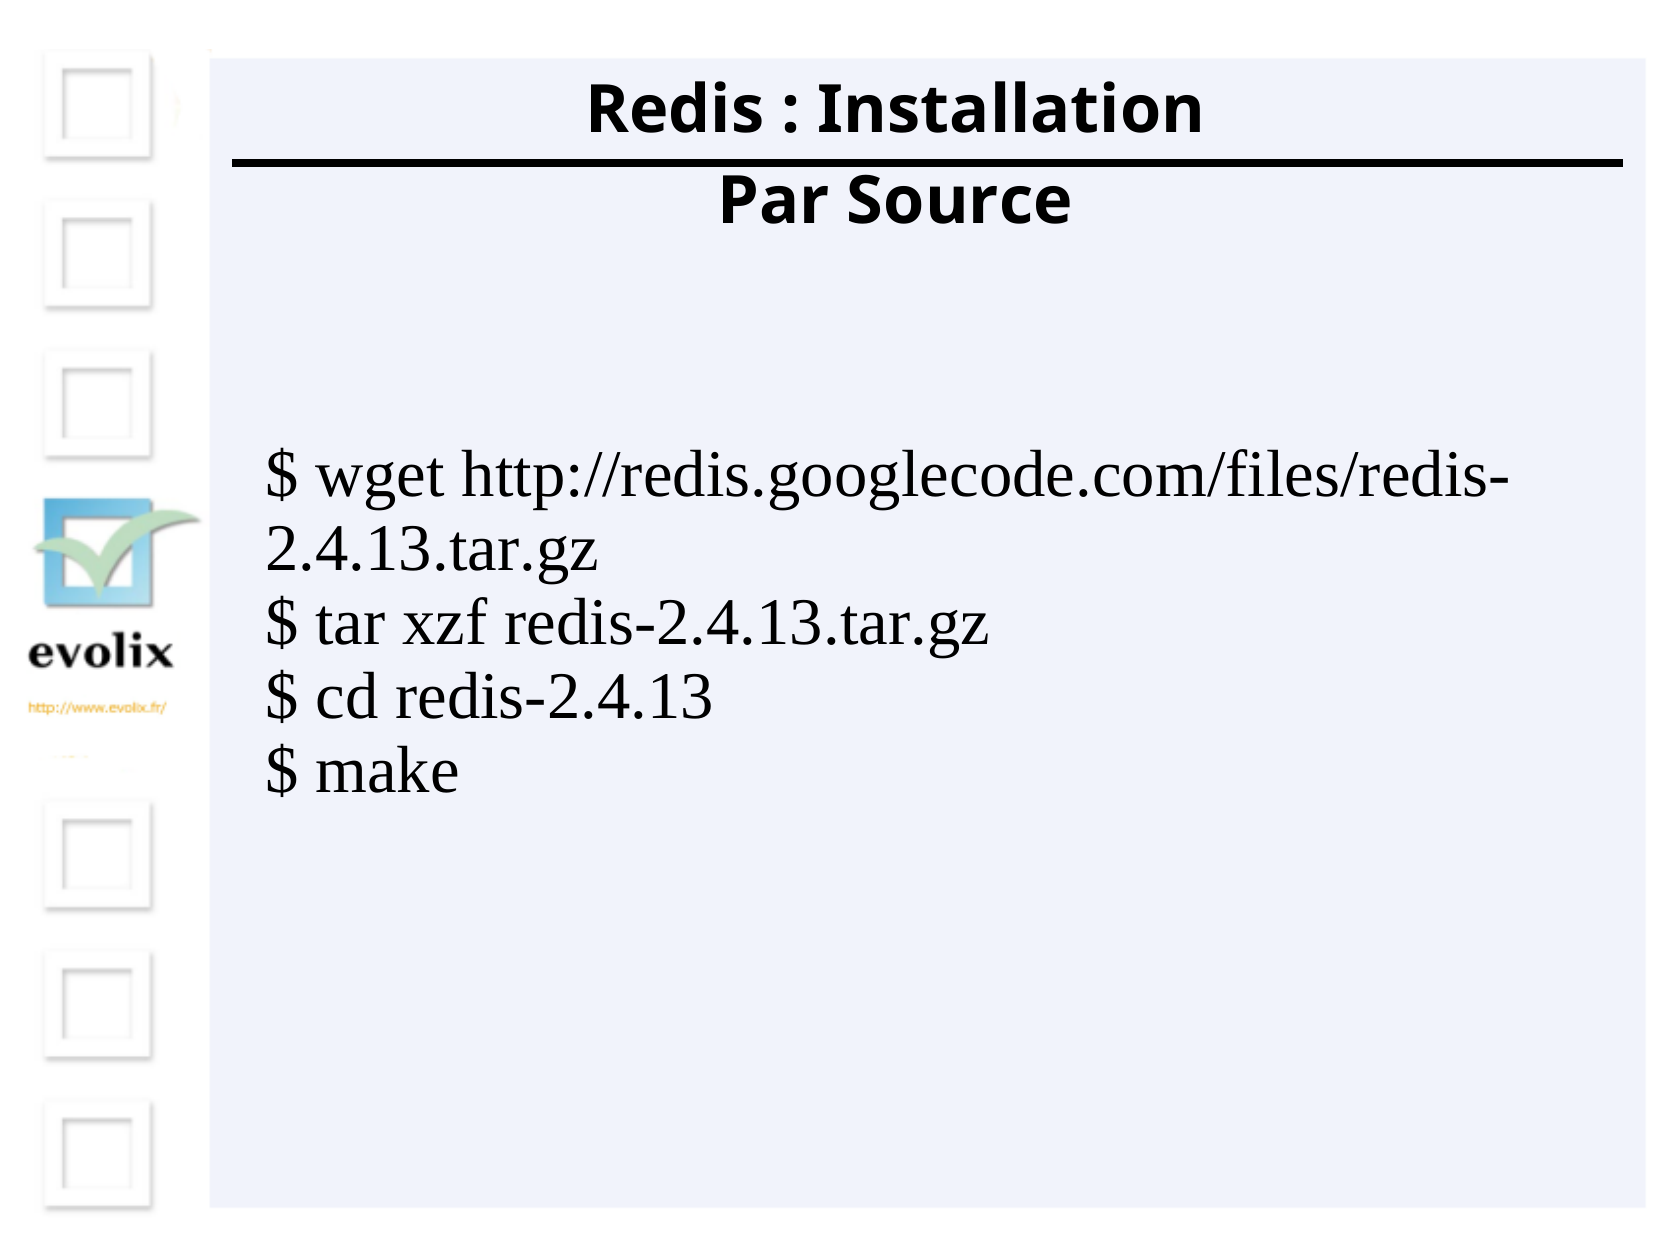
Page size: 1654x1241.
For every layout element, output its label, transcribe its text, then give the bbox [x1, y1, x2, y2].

picture [0, 49, 1654, 1218]
subtitle $ wget http://redis.googlecode.com/files/redis-2.4.13.tar.gz $ tar xzf redis-2.4.13.tar.gz $ cd redis-2.4.13 $ make [265, 416, 1654, 902]
title Redis : Installation Par Source [408, 45, 1383, 259]
